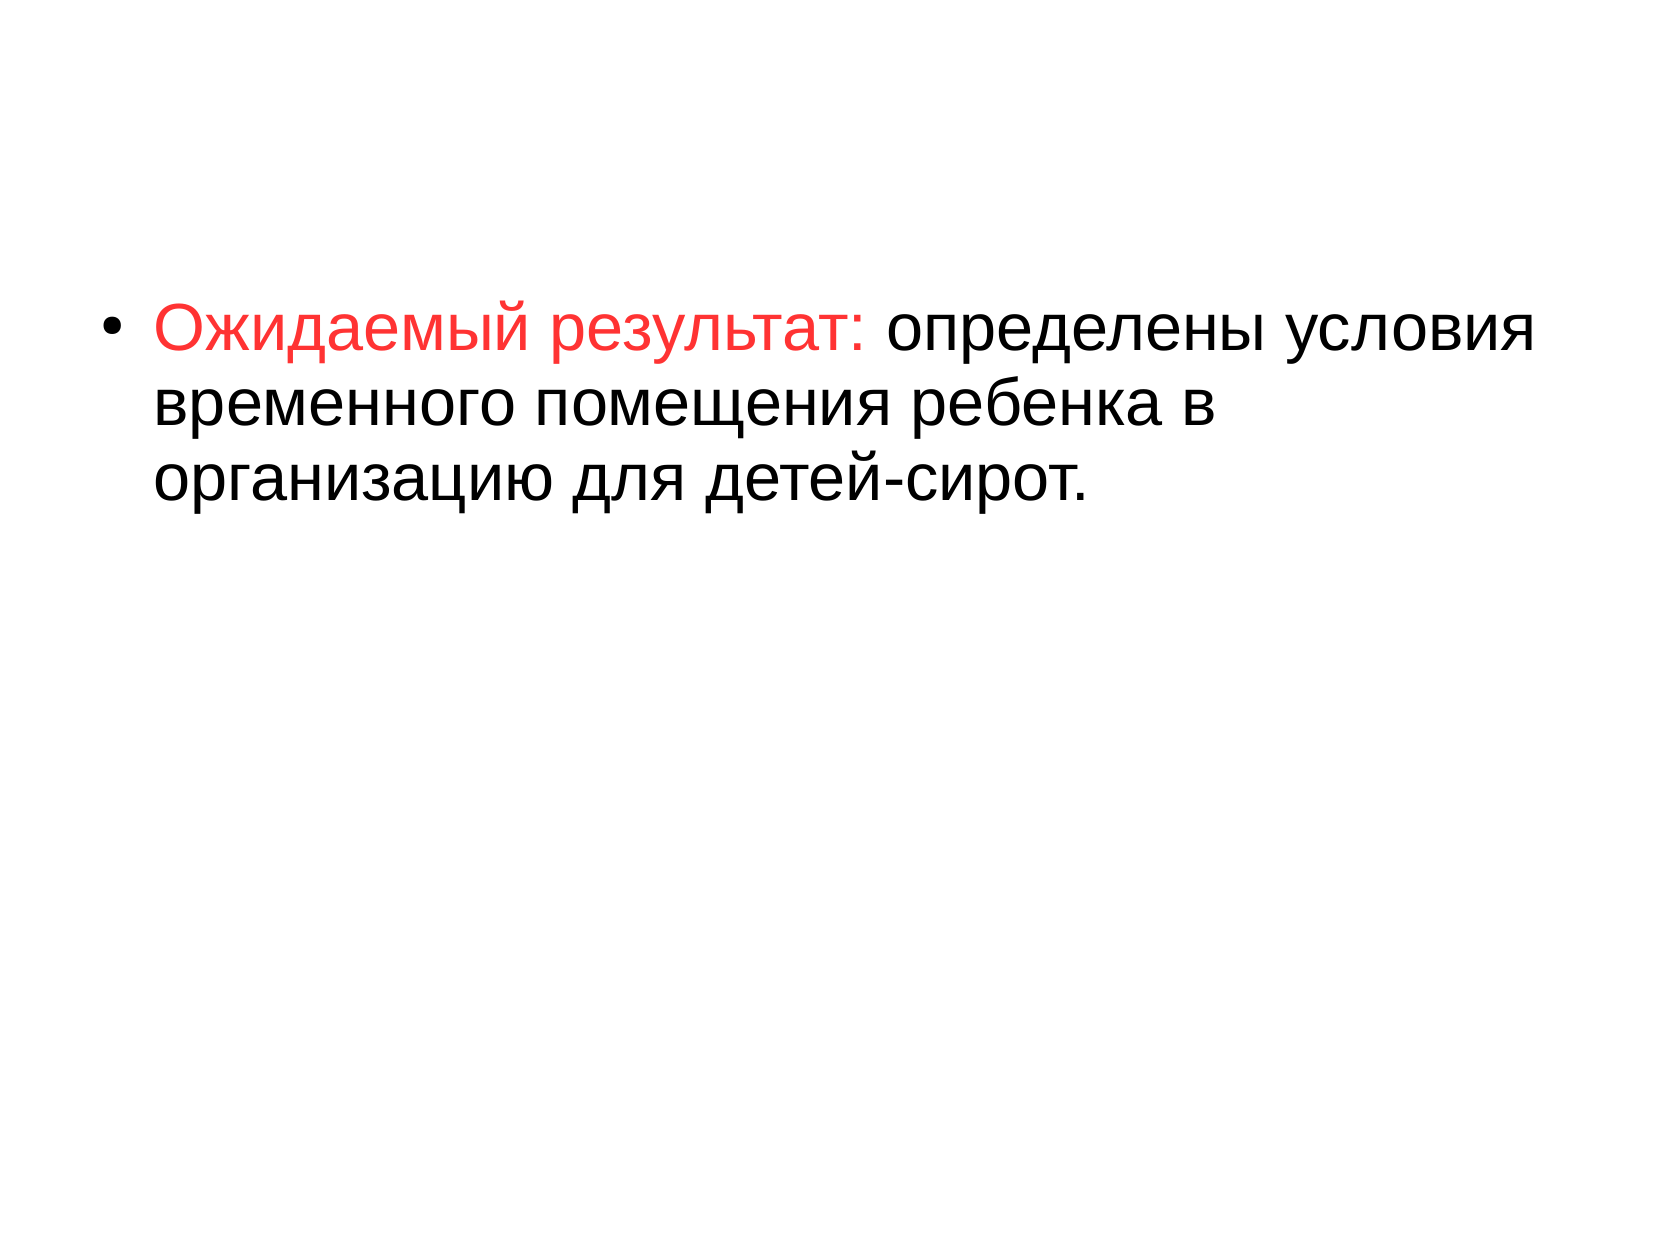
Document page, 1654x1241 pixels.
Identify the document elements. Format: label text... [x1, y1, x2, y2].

list Ожидаемый результат: определены условия временного помещения ребенка в организацию для детей-сирот. [82, 290, 1571, 1109]
